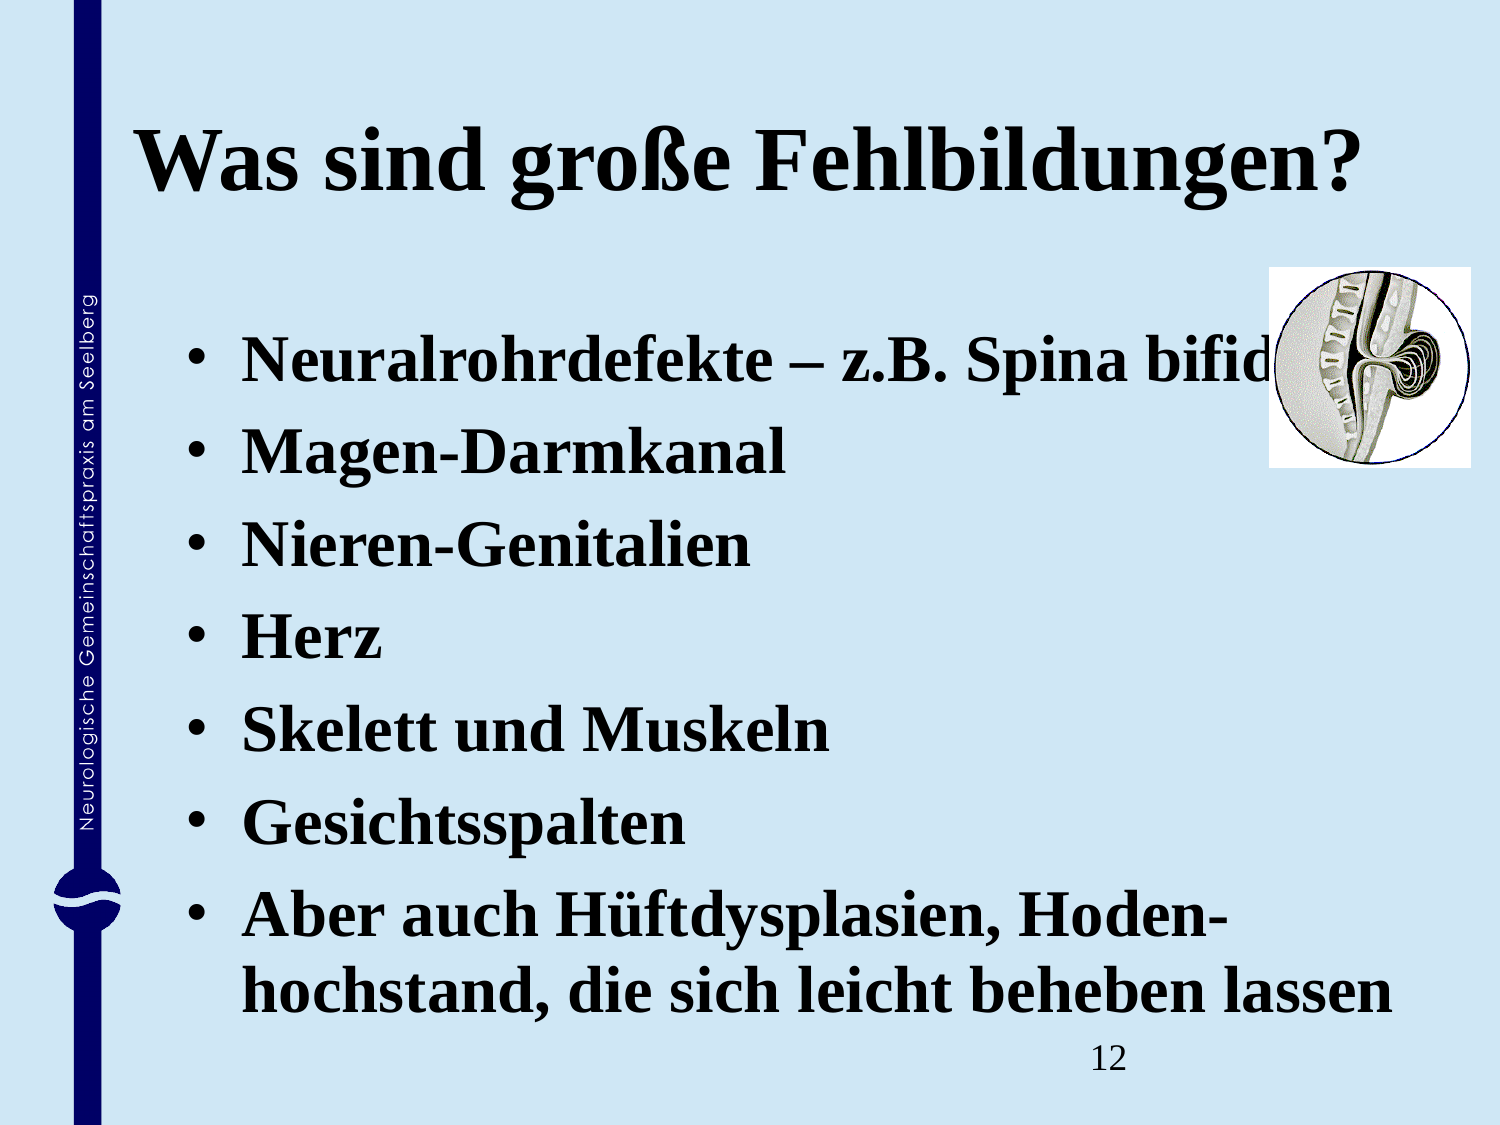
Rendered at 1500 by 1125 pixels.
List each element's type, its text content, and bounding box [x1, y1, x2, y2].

title Was sind große Fehlbildungen? [112, 99, 1388, 288]
picture [53, 0, 121, 1125]
list Neuralrohrdefekte – z.B. Spina bifida Magen-Darmkanal Nieren-Genitalien Herz Skelett und Muskeln Gesichtsspalten Aber auch Hüftdysplasien, Hoden-hochstand, die sich leicht beheben lassen [171, 312, 1446, 988]
picture [1269, 267, 1471, 469]
slide_number <Nummer> [1074, 1025, 1388, 1100]
